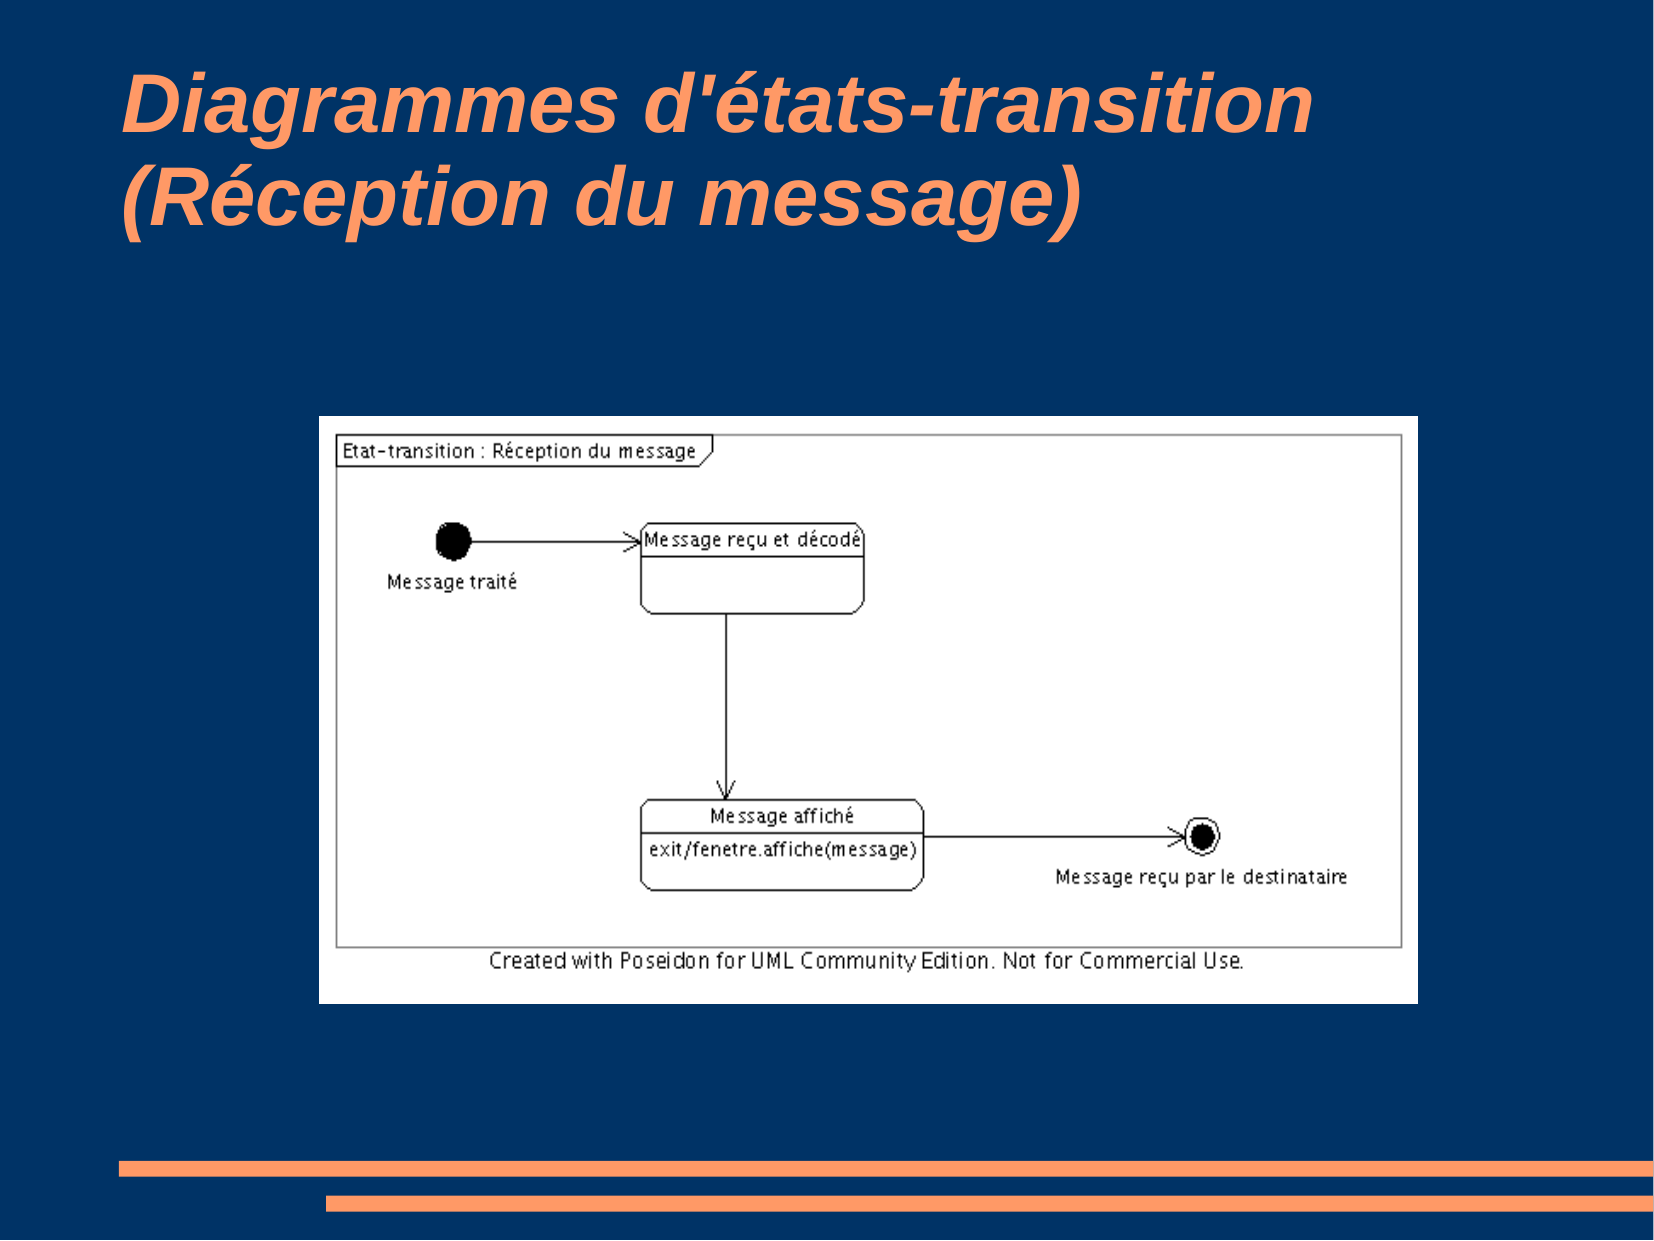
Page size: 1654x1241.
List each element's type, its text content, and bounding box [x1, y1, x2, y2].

picture [319, 416, 1418, 1004]
chart [121, 322, 1561, 1132]
title Diagrammes d'états-transition (Réception du message) [121, 42, 1534, 258]
